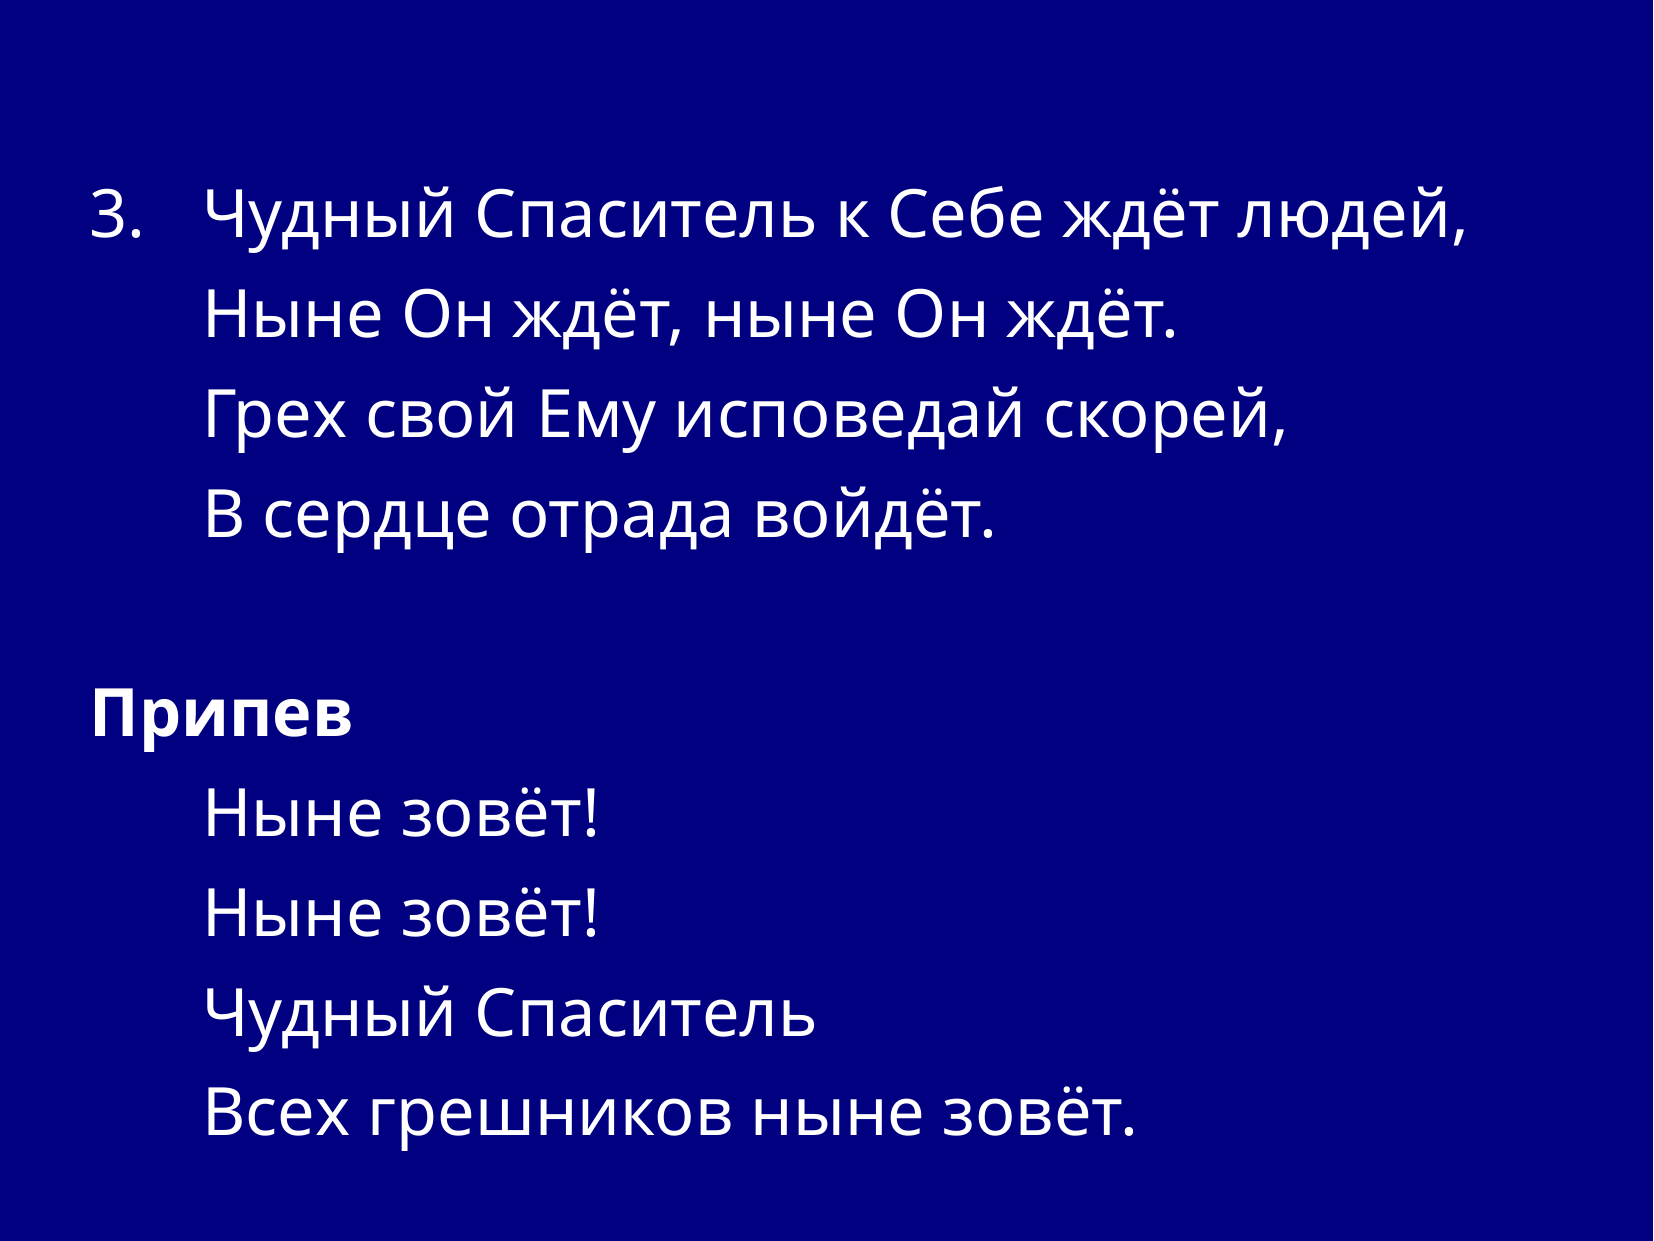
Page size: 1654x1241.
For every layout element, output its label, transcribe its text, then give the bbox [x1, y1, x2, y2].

text_box 3. Чудный Спаситель к Себе ждёт людей, Ныне Он ждёт, ныне Он ждёт. Грех свой Ему исповедай скорей, В сердце отрада войдёт. Припев Ныне зовёт! Ныне зовёт! Чудный Спаситель Всех грешников ныне зовёт. [75, 150, 1653, 1163]
